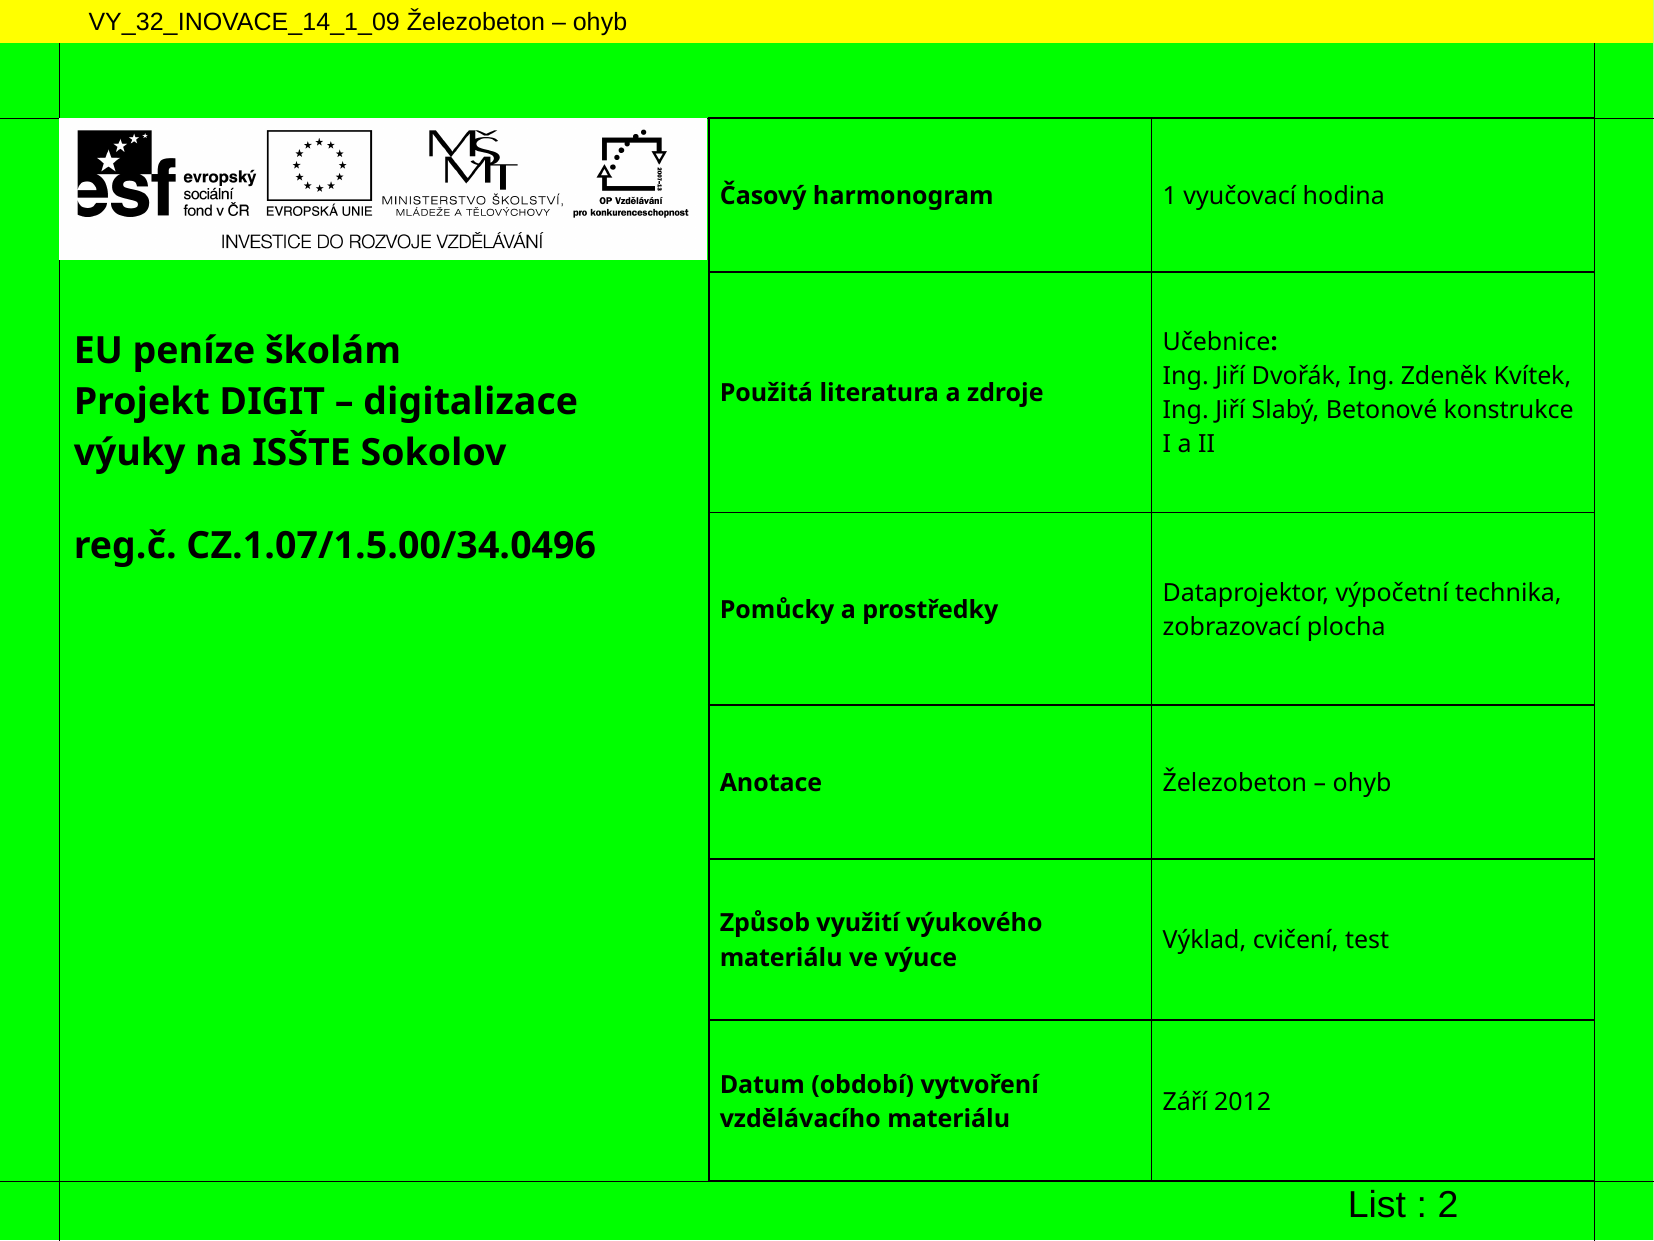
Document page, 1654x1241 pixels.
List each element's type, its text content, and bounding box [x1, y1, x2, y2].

text_box EU peníze školám Projekt DIGIT – digitalizace výuky na ISŠTE Sokolov reg.č. CZ.1.07/1.5.00/34.0496 [59, 315, 680, 562]
text_box VY_32_INOVACE_14_1_09 Železobeton – ohyb [0, 0, 1654, 43]
table_cell Výklad, cvičení, test [1152, 860, 1594, 1019]
table_cell Způsob využití výukového materiálu ve výuce [710, 860, 1151, 1019]
text_box List : <číslo> [1357, 1176, 1599, 1241]
table_cell Železobeton – ohyb [1152, 706, 1594, 858]
picture [59, 118, 707, 260]
table_header 1 vyučovací hodina [1152, 119, 1594, 271]
table_cell Dataprojektor, výpočetní technika, zobrazovací plocha [1152, 513, 1594, 704]
table_cell Učebnice: Ing. Jiří Dvořák, Ing. Zdeněk Kvítek, Ing. Jiří Slabý, Betonové konstrukce I a II [1152, 273, 1594, 512]
table_cell Pomůcky a prostředky [710, 513, 1151, 704]
table_header Časový harmonogram [710, 119, 1151, 271]
table_cell Anotace [710, 706, 1151, 858]
table_cell Datum (období) vytvoření vzdělávacího materiálu [710, 1021, 1151, 1180]
table_cell Použitá literatura a zdroje [710, 273, 1151, 512]
table_cell Září 2012 [1152, 1021, 1594, 1180]
